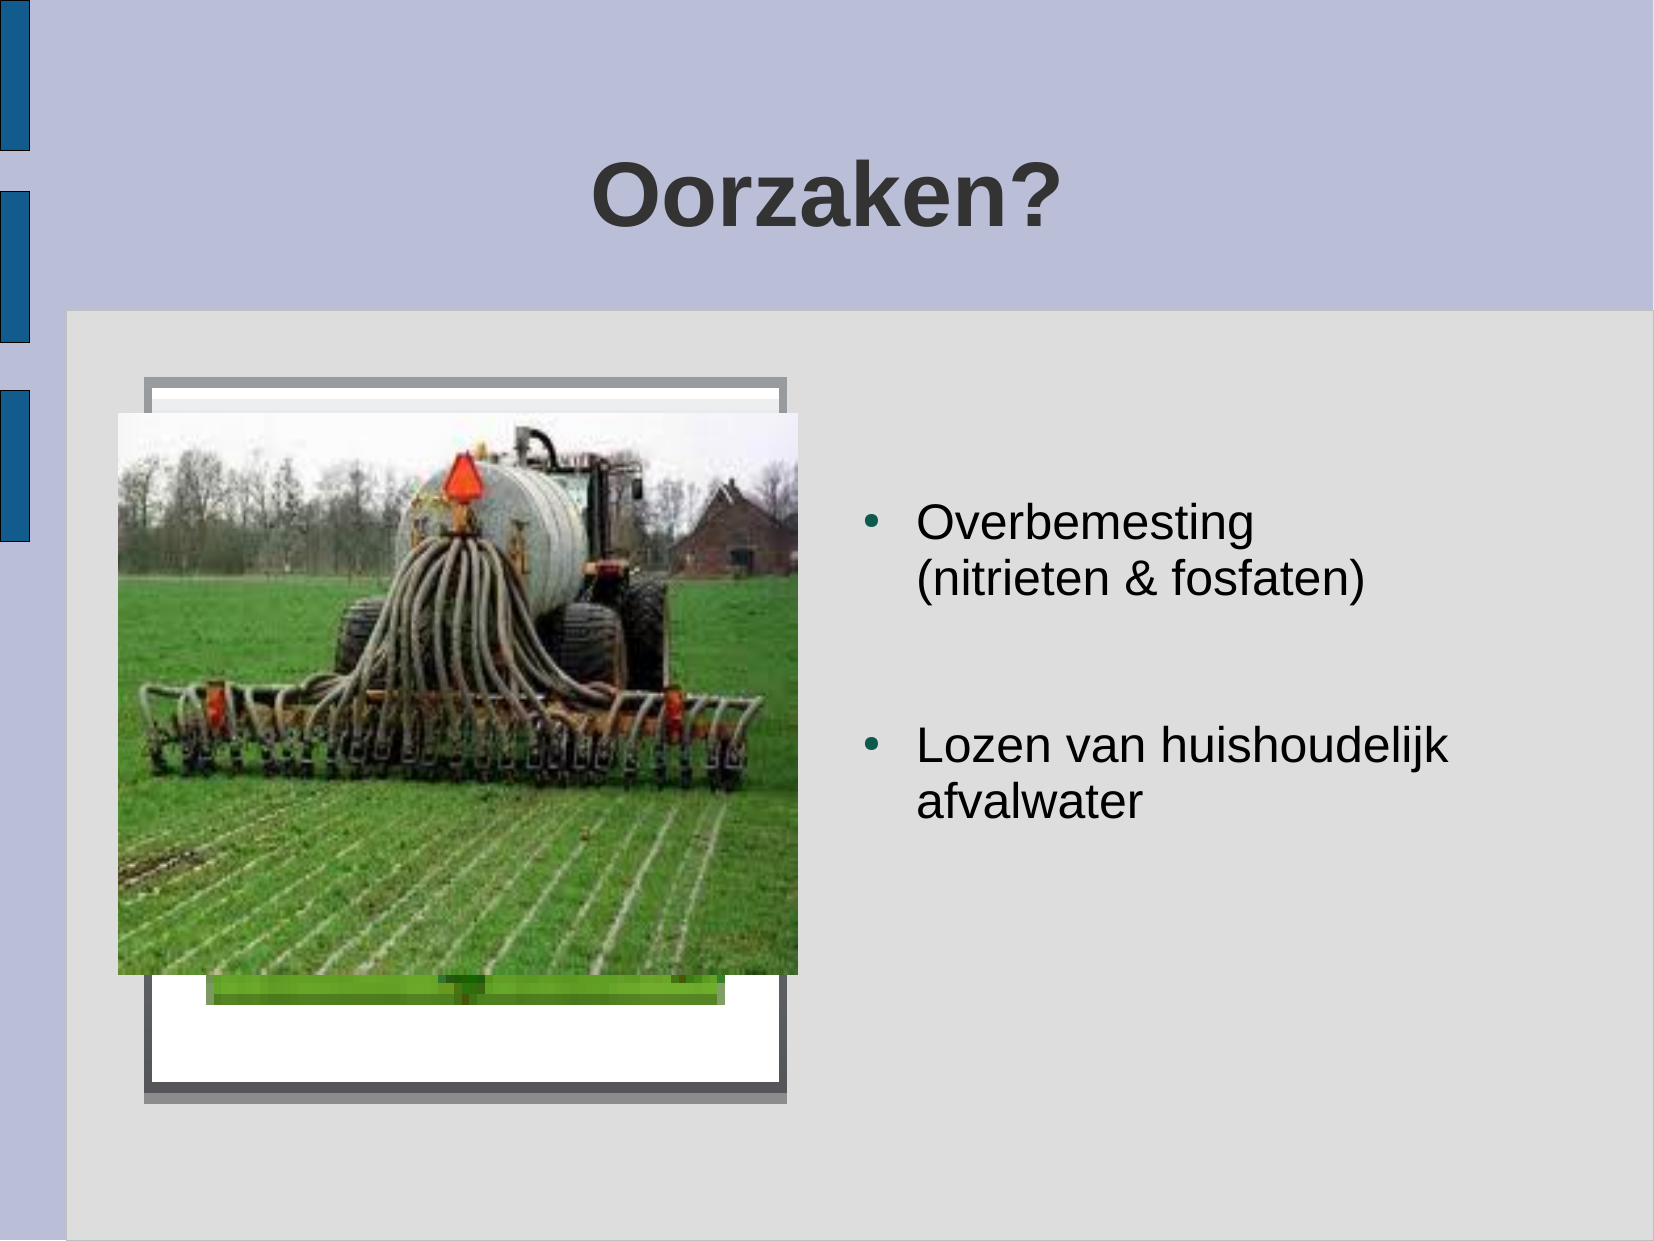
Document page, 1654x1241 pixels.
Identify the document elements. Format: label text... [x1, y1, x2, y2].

picture [118, 344, 811, 1127]
list Overbemesting (nitrieten & fosfaten) Lozen van huishoudelijk afvalwater [845, 344, 1535, 1112]
title Oorzaken? [121, 91, 1534, 299]
